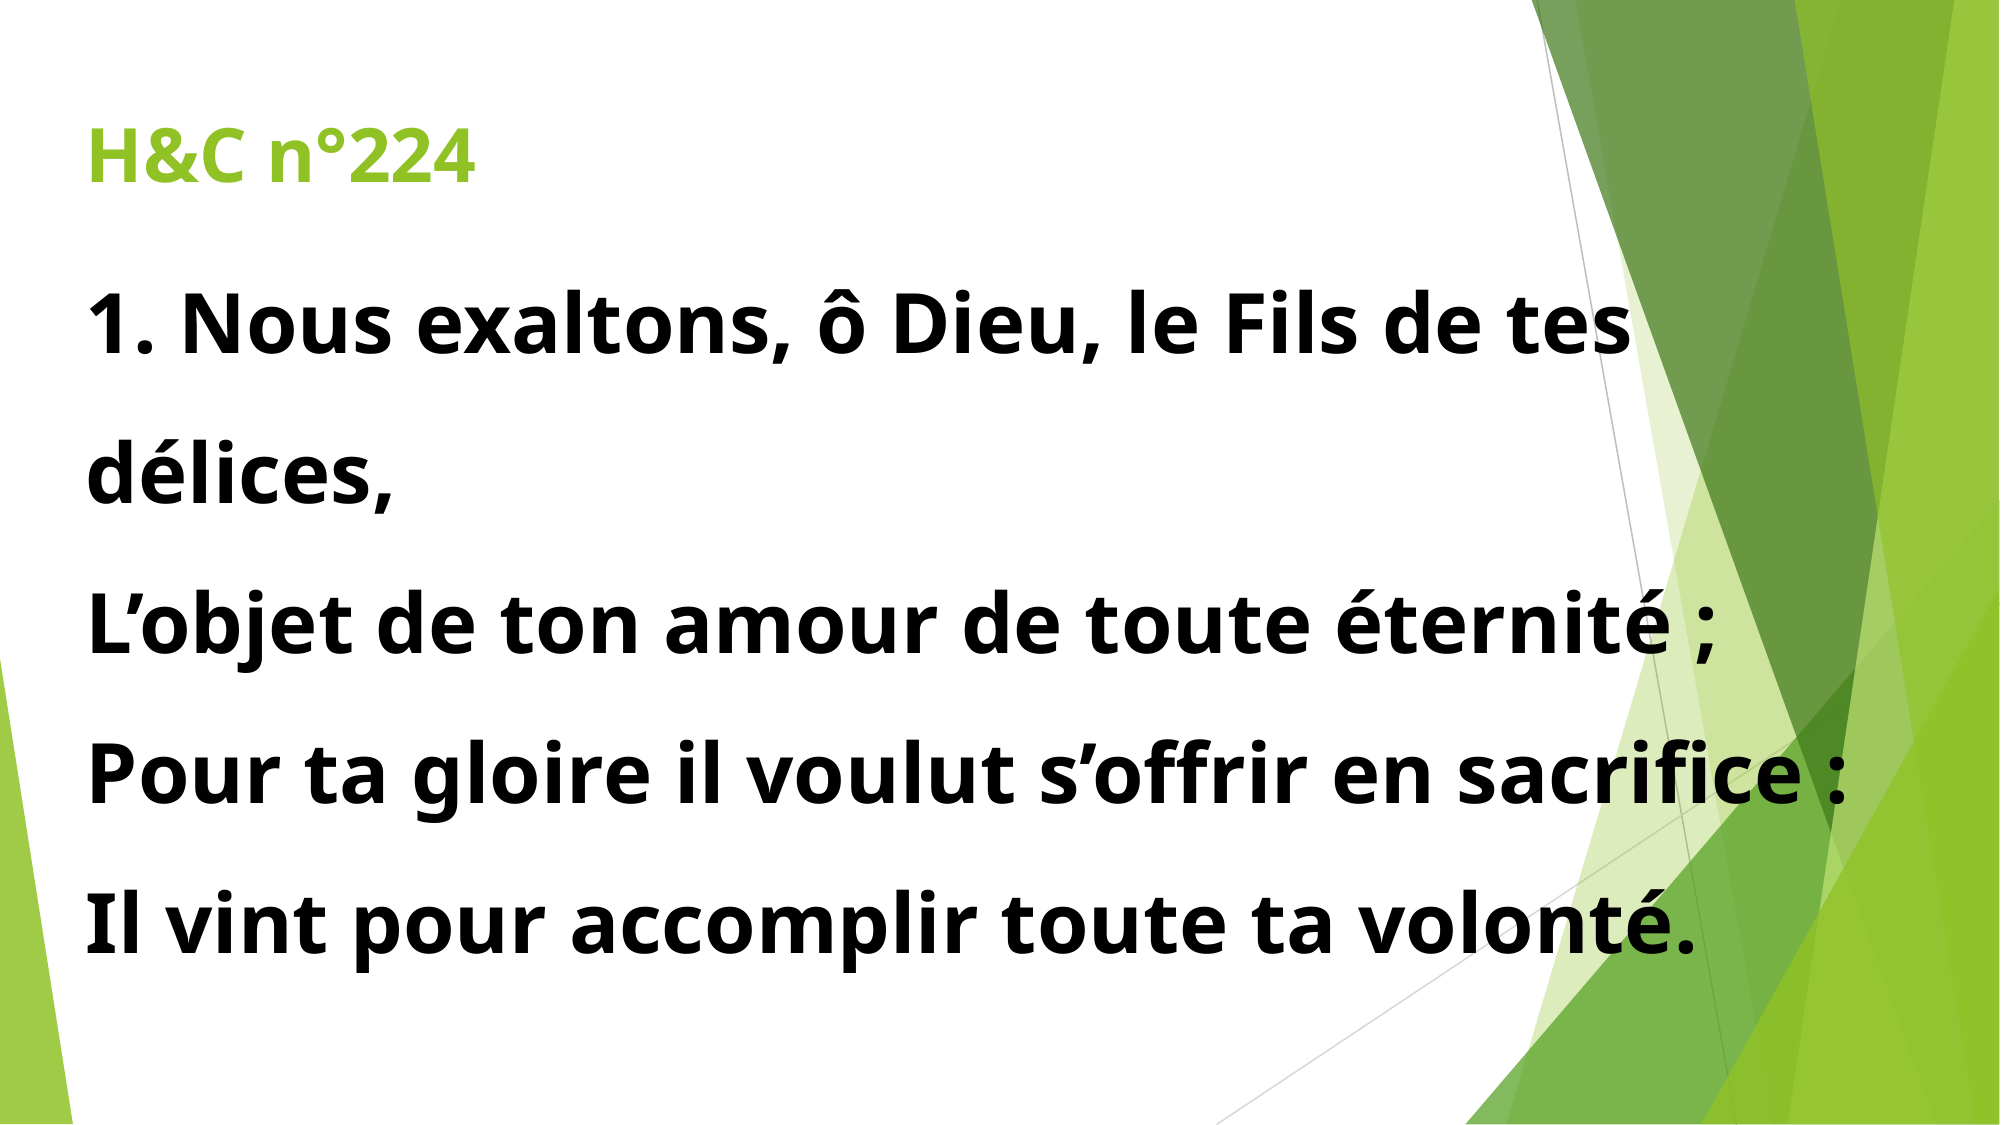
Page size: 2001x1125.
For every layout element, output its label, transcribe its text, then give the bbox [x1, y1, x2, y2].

text_box 1. Nous exaltons, ô Dieu, le Fils de tes délices, L’objet de ton amour de toute éternité ; Pour ta gloire il voulut s’offrir en sacrifice : Il vint pour accomplir toute ta volonté. [70, 212, 1961, 1074]
text_box H&C n°224 [70, 99, 1522, 212]
